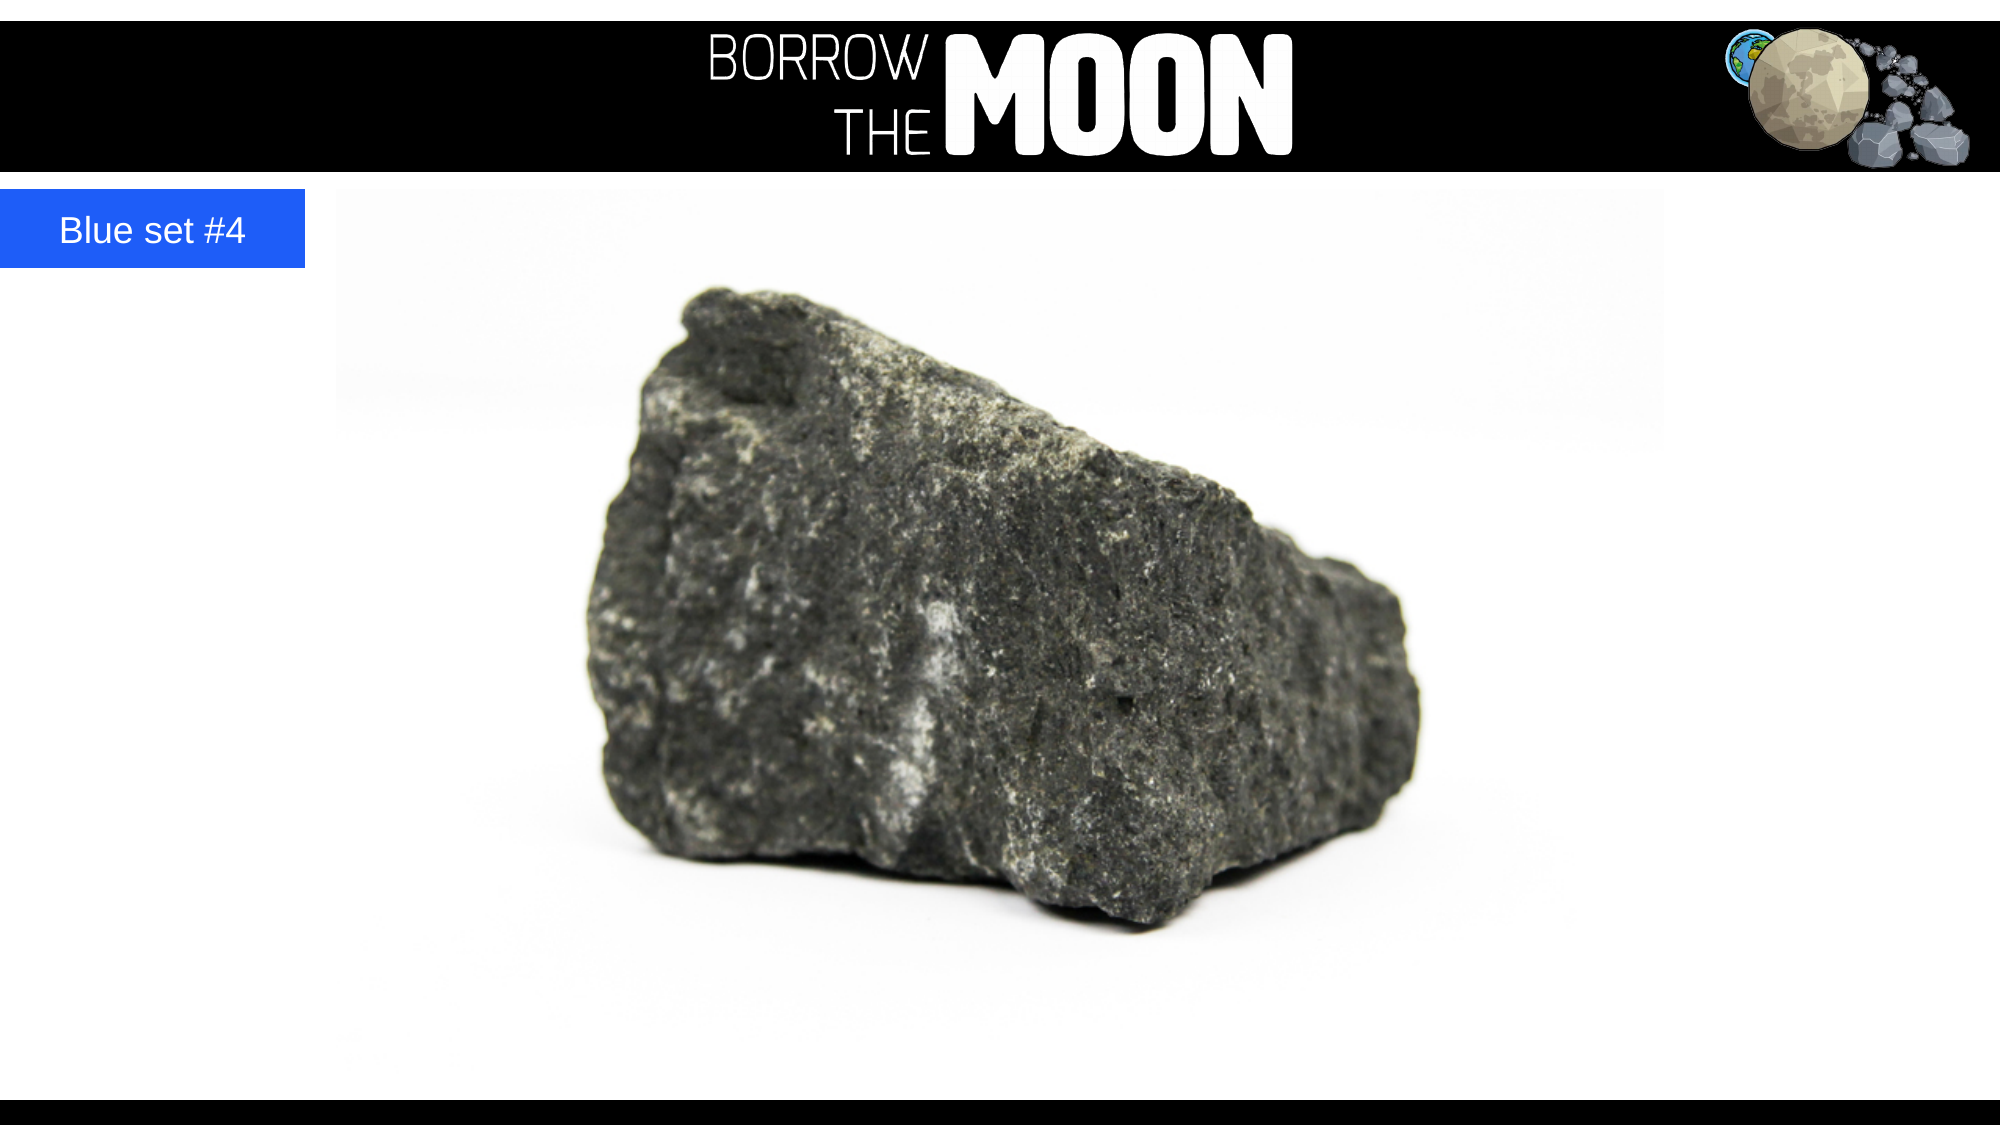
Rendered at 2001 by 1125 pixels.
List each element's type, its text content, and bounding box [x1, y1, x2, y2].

picture [336, 189, 1664, 1074]
text_box Blue set #4 [0, 189, 305, 268]
